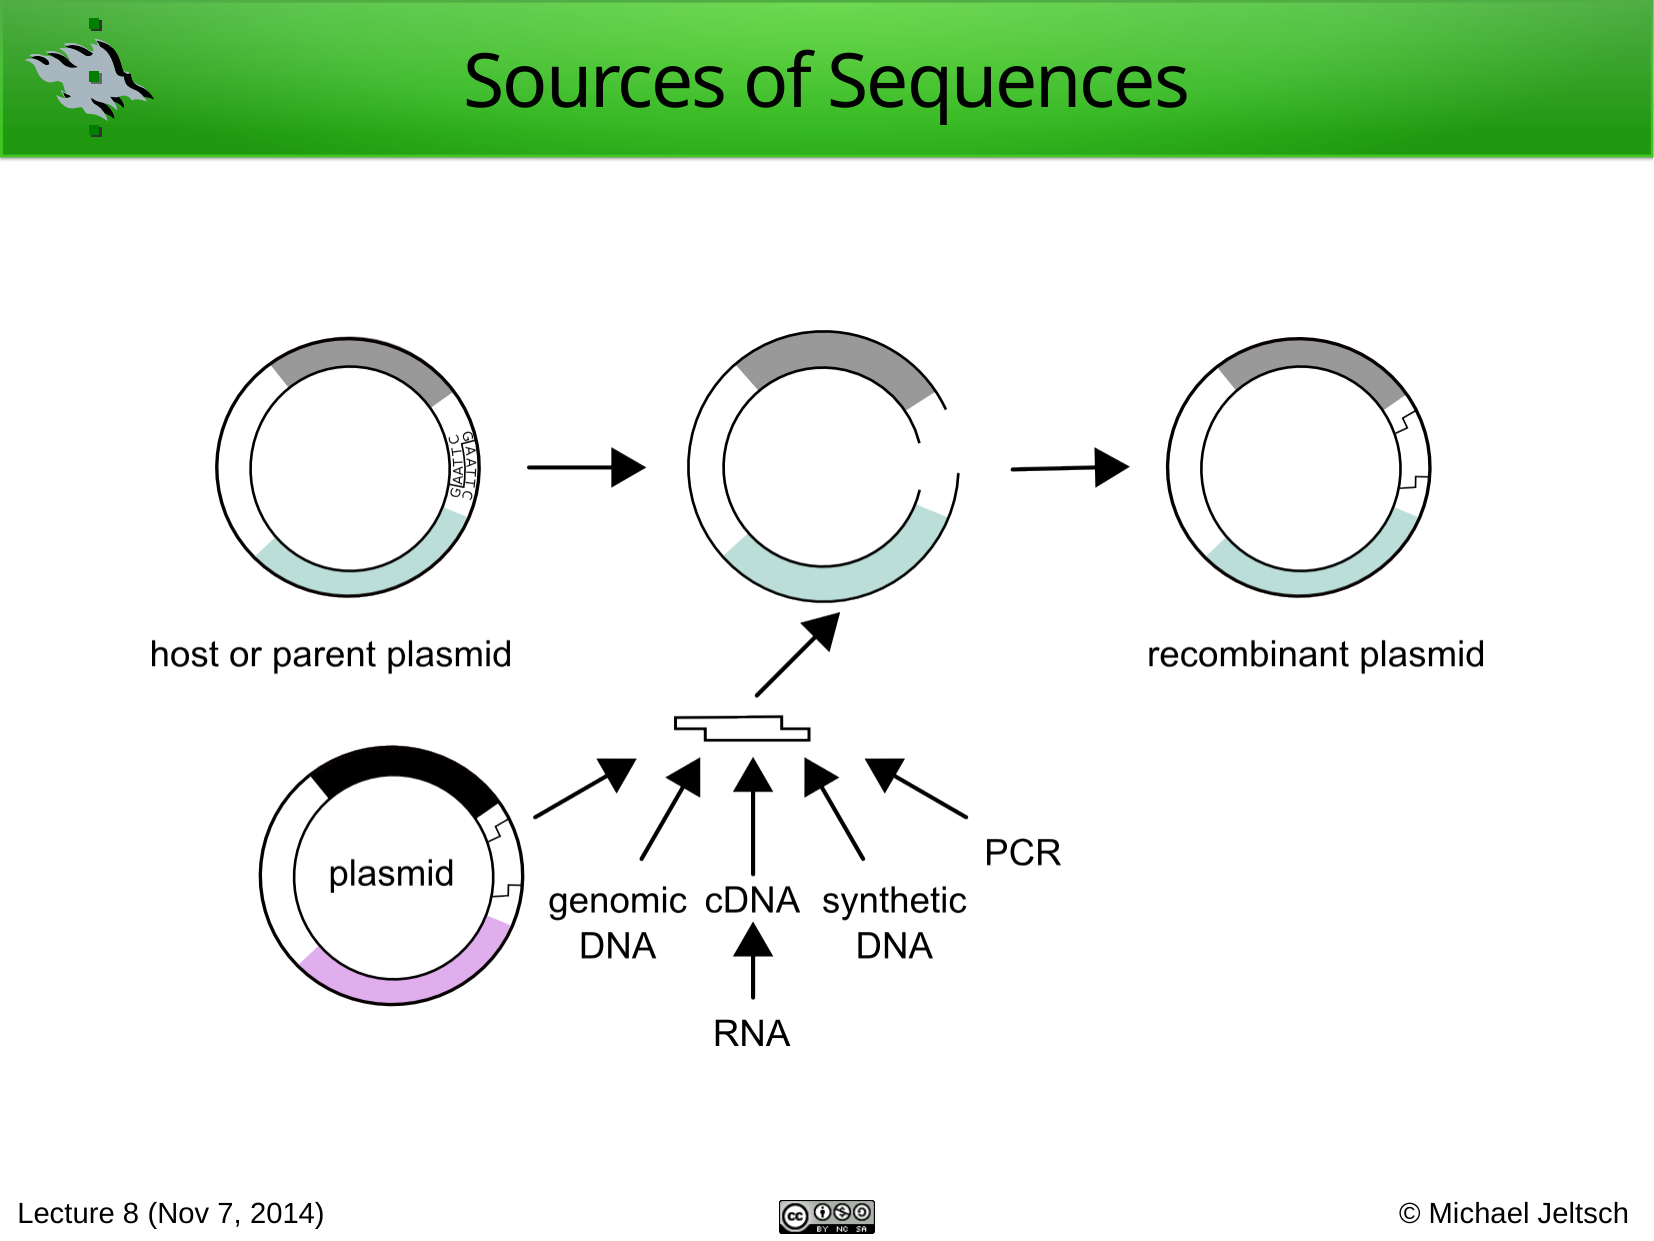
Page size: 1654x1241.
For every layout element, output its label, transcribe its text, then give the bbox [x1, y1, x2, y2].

picture [152, 330, 1483, 1046]
picture [779, 1200, 875, 1234]
title Sources of Sequences [99, 32, 1555, 123]
